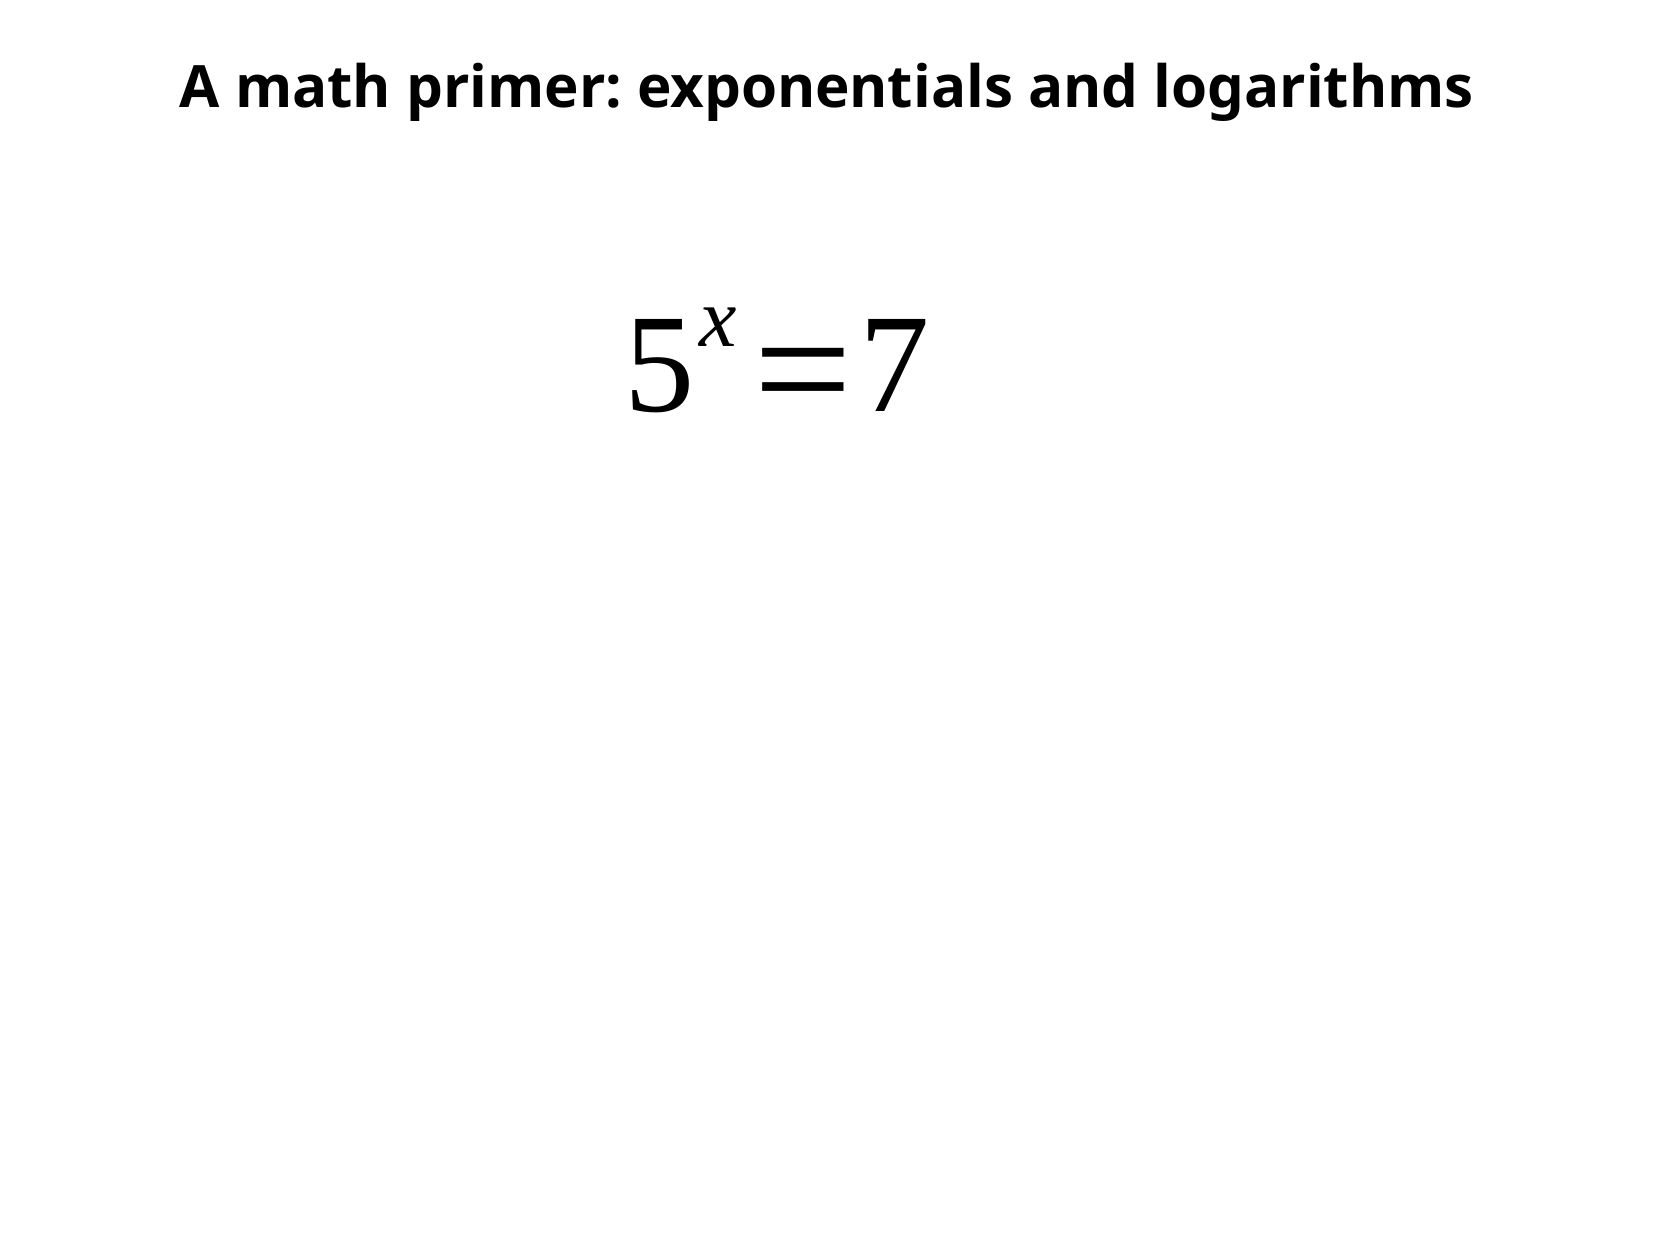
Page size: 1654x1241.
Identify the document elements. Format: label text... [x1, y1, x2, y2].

text_box A math primer: exponentials and logarithms [0, 37, 1654, 134]
chart [587, 271, 963, 447]
